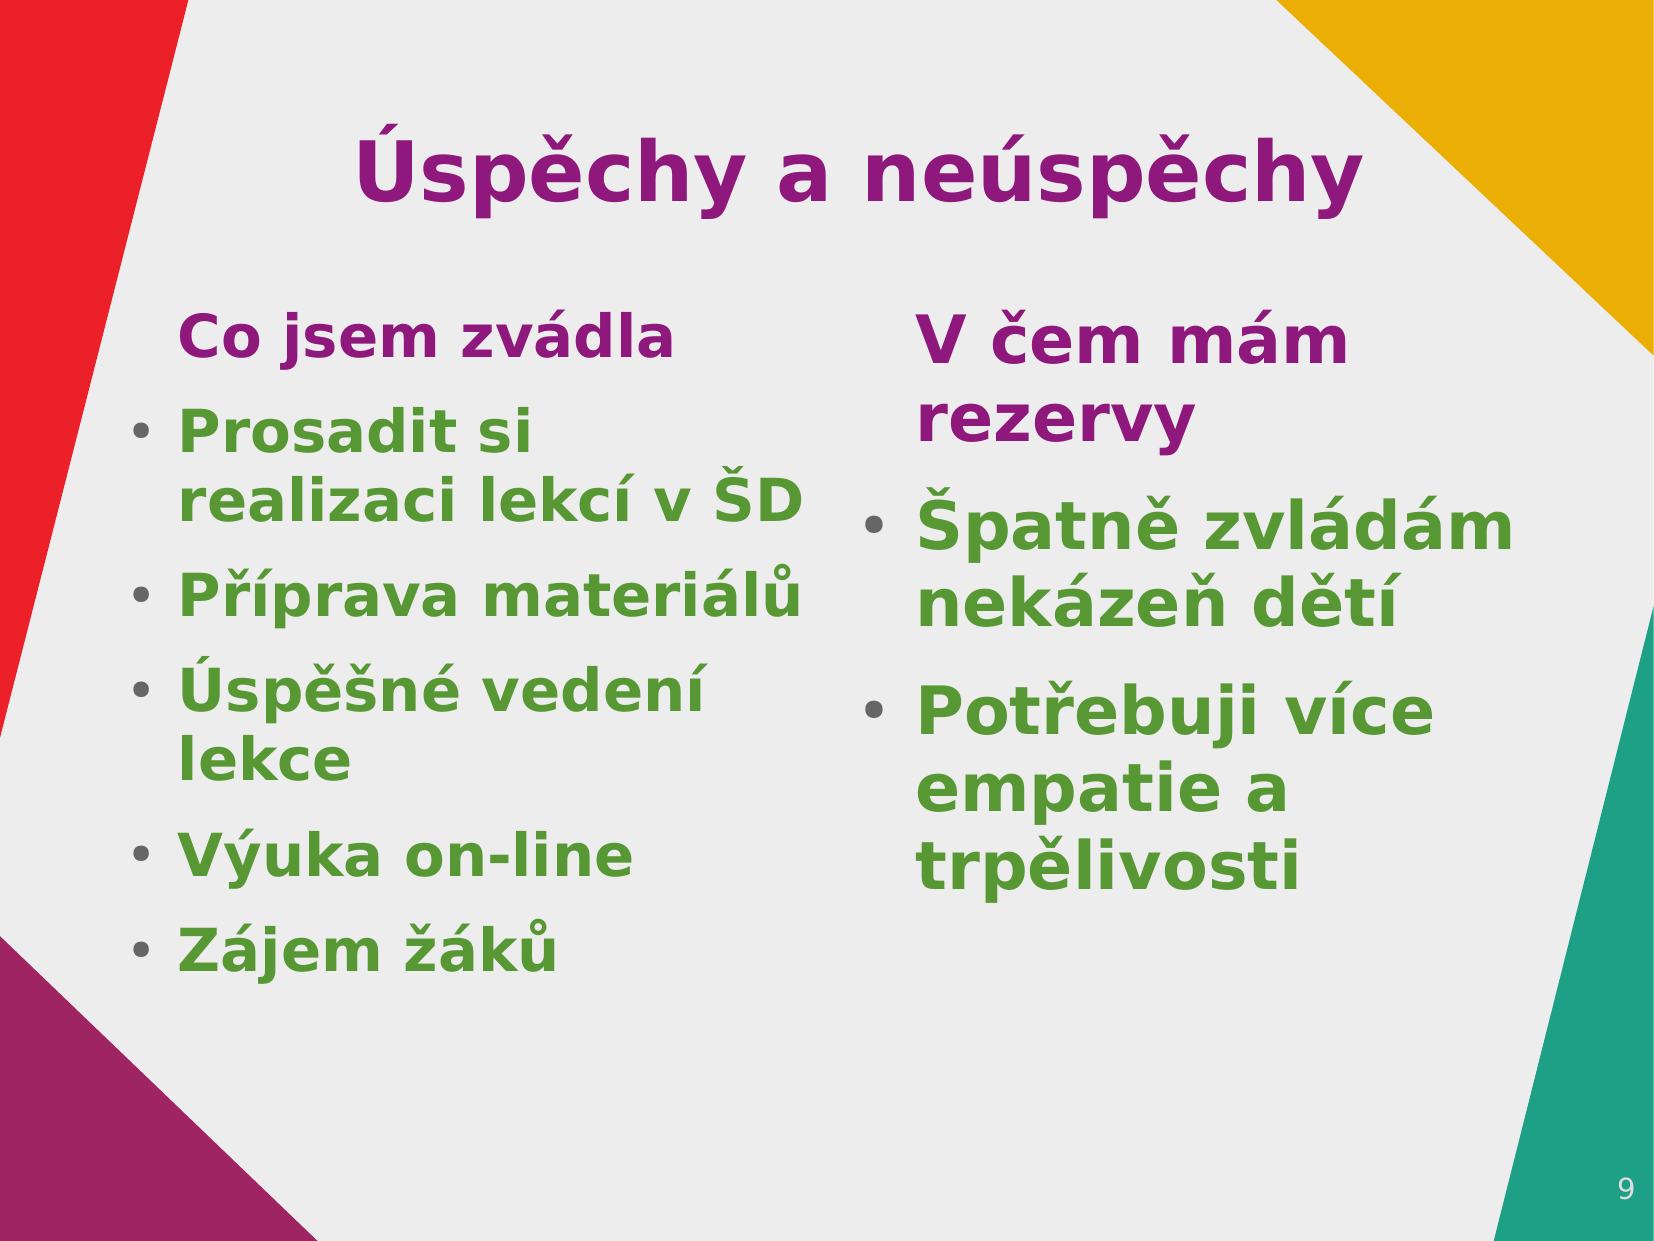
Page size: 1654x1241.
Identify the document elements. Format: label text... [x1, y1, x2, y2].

title Úspěchy a neúspěchy [147, 74, 1571, 272]
list V čem mám rezervy Špatně zvládám nekázeň dětí Potřebuji více empatie a trpělivosti [844, 302, 1540, 1033]
list Co jsem zvádla Prosadit si realizaci lekcí v ŠD Příprava materiálů Úspěšné vedení lekce Výuka on-line Zájem žáků [114, 302, 810, 1033]
